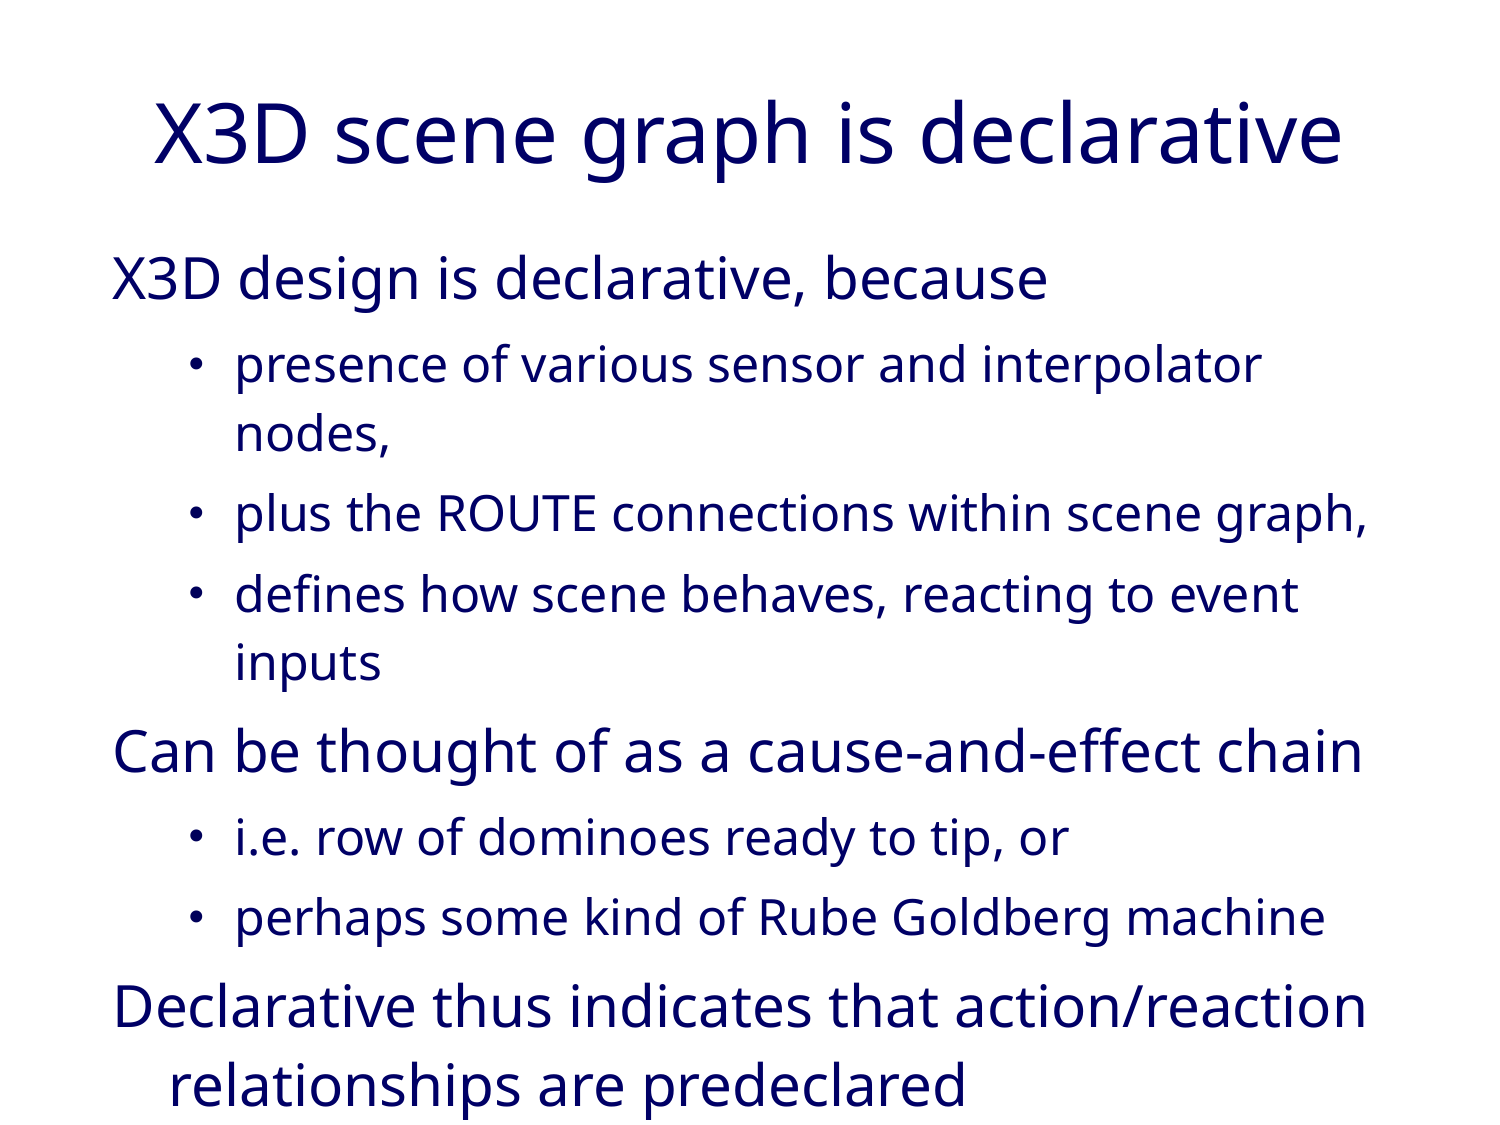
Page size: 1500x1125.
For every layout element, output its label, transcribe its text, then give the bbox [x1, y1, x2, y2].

title X3D scene graph is declarative [112, 44, 1388, 218]
list X3D design is declarative, because presence of various sensor and interpolator nodes, plus the ROUTE connections within scene graph, defines how scene behaves, reacting to event inputs Can be thought of as a cause-and-effect chain i.e. row of dominoes ready to tip, or perhaps some kind of Rube Goldberg machine Declarative thus indicates that action/reaction relationships are predeclared Operates after loading and clock, interaction begins Input stimulus needed before output is produced [112, 237, 1426, 1057]
